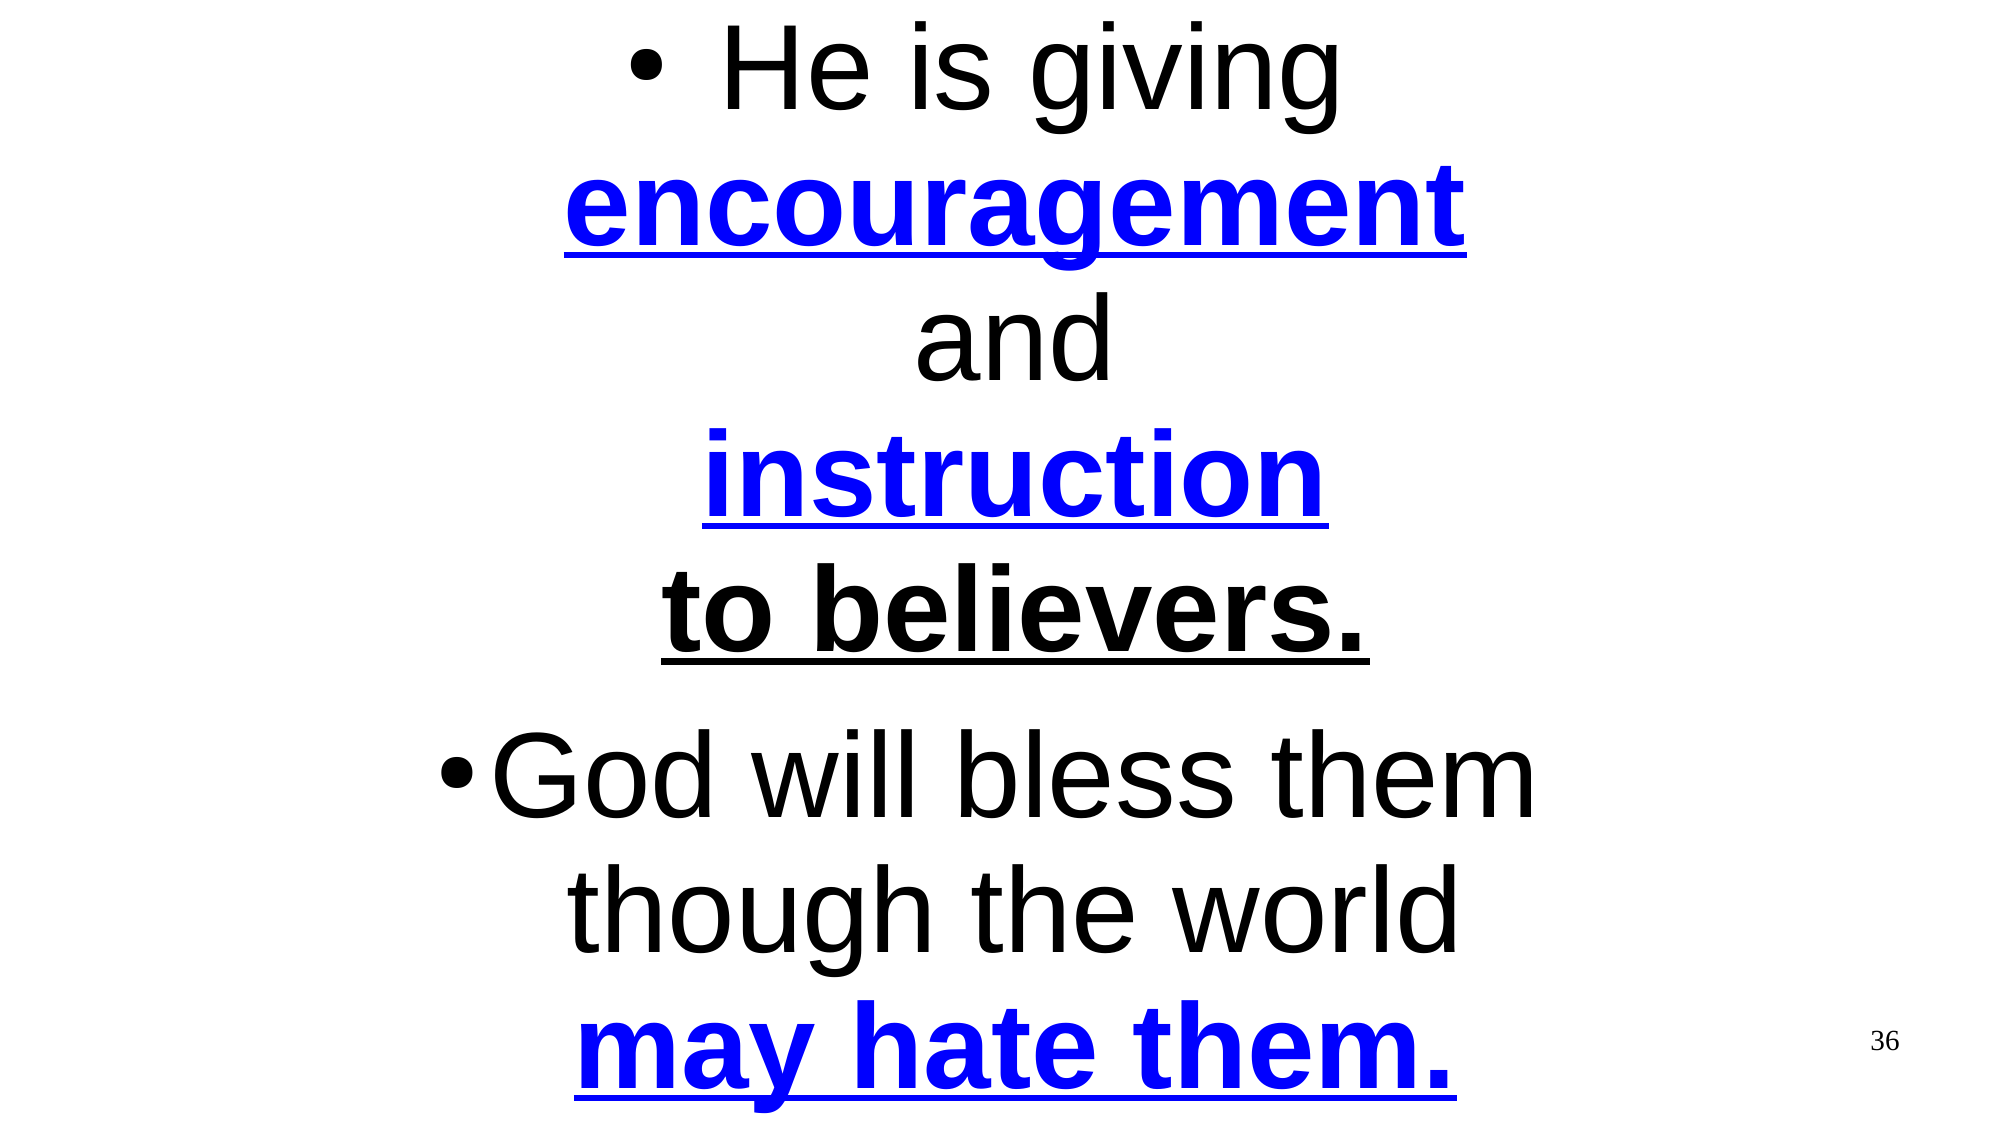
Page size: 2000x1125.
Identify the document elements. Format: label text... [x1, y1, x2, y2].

list He is giving encouragement and instruction to believers. God will bless them though the world may hate them. [0, 0, 1996, 1123]
